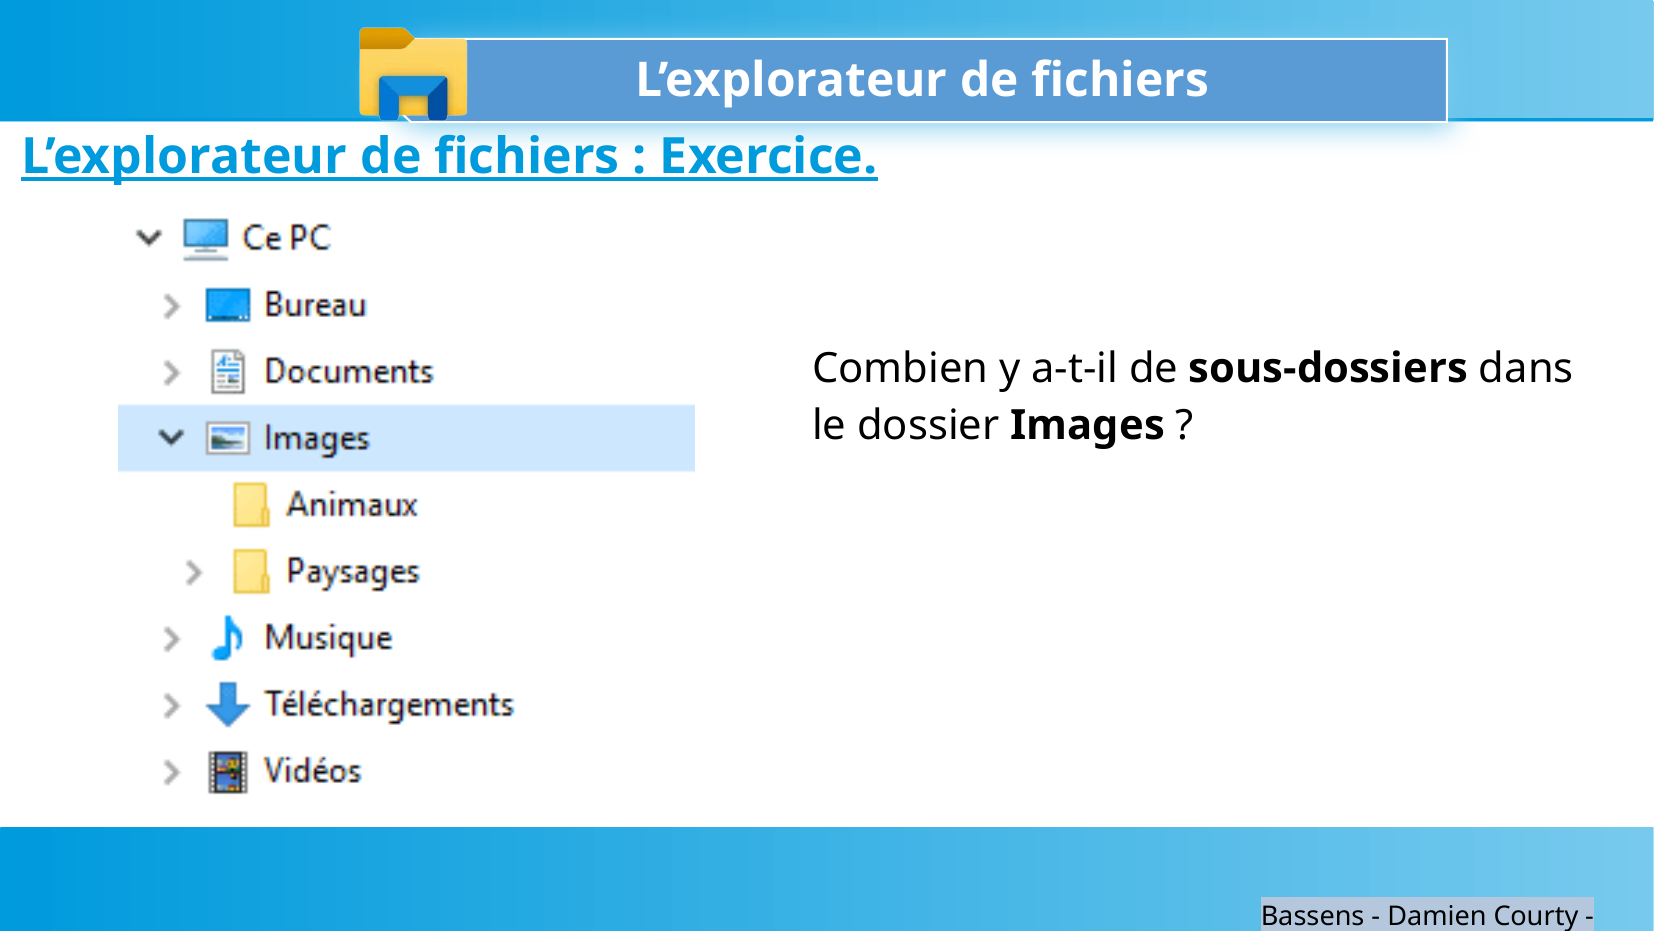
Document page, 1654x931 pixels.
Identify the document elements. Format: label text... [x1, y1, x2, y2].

text_box L’explorateur de fichiers [476, 38, 1447, 112]
picture [354, 21, 476, 125]
text_box Bassens - Damien Courty - 2024 [1246, 889, 1654, 931]
text_box Combien y a-t-il de sous-dossiers dans le dossier Images ? [797, 330, 1625, 444]
text_box L’explorateur de fichiers : Exercice. [6, 112, 1565, 228]
picture [118, 206, 695, 809]
